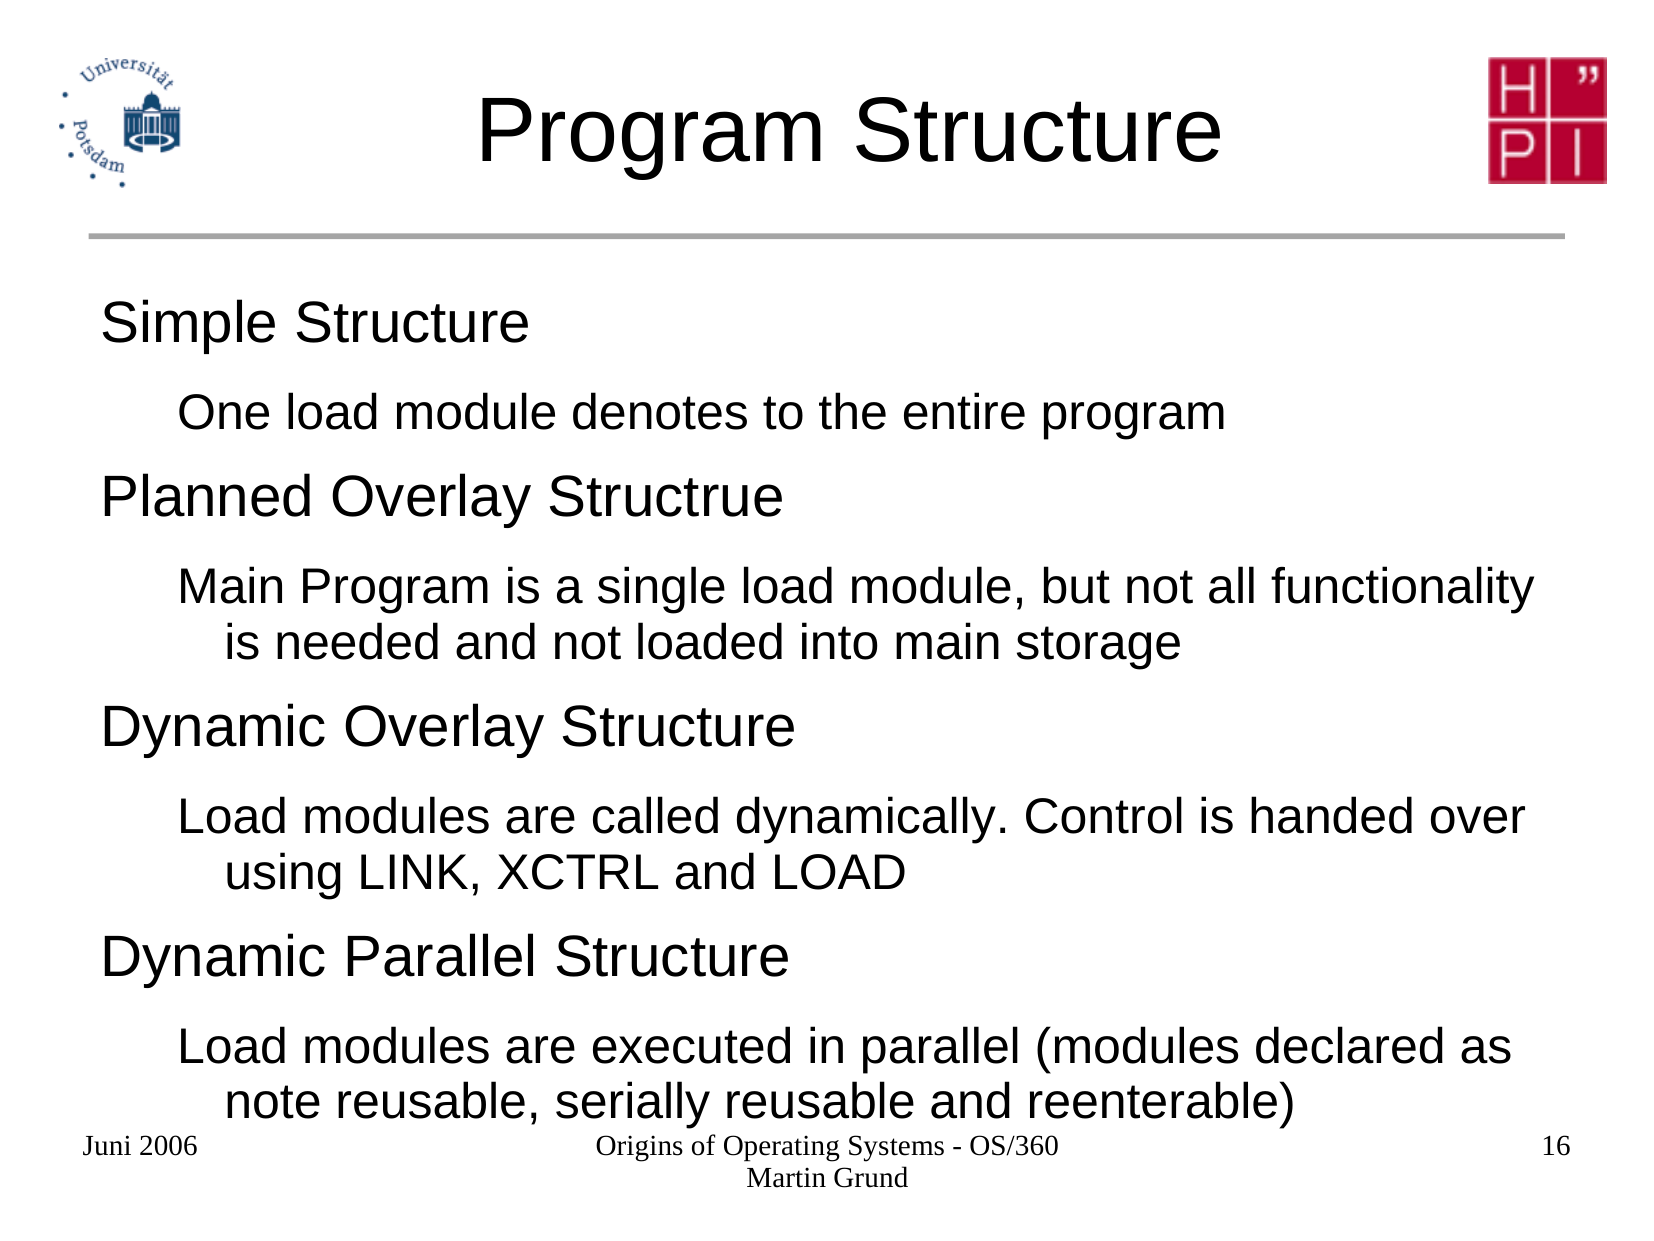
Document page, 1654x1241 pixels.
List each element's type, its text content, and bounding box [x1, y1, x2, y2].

title Program Structure [230, 25, 1471, 233]
picture [59, 58, 181, 188]
picture [1488, 57, 1607, 184]
list Simple Structure One load module denotes to the entire program Planned Overlay Structrue Main Program is a single load module, but not all functionality is needed and not loaded into main storage Dynamic Overlay Structure Load modules are called dynamically. Control is handed over using LINK, XCTRL and LOAD Dynamic Parallel Structure Load modules are executed in parallel (modules declared as note reusable, serially reusable and reenterable) [82, 290, 1571, 1129]
